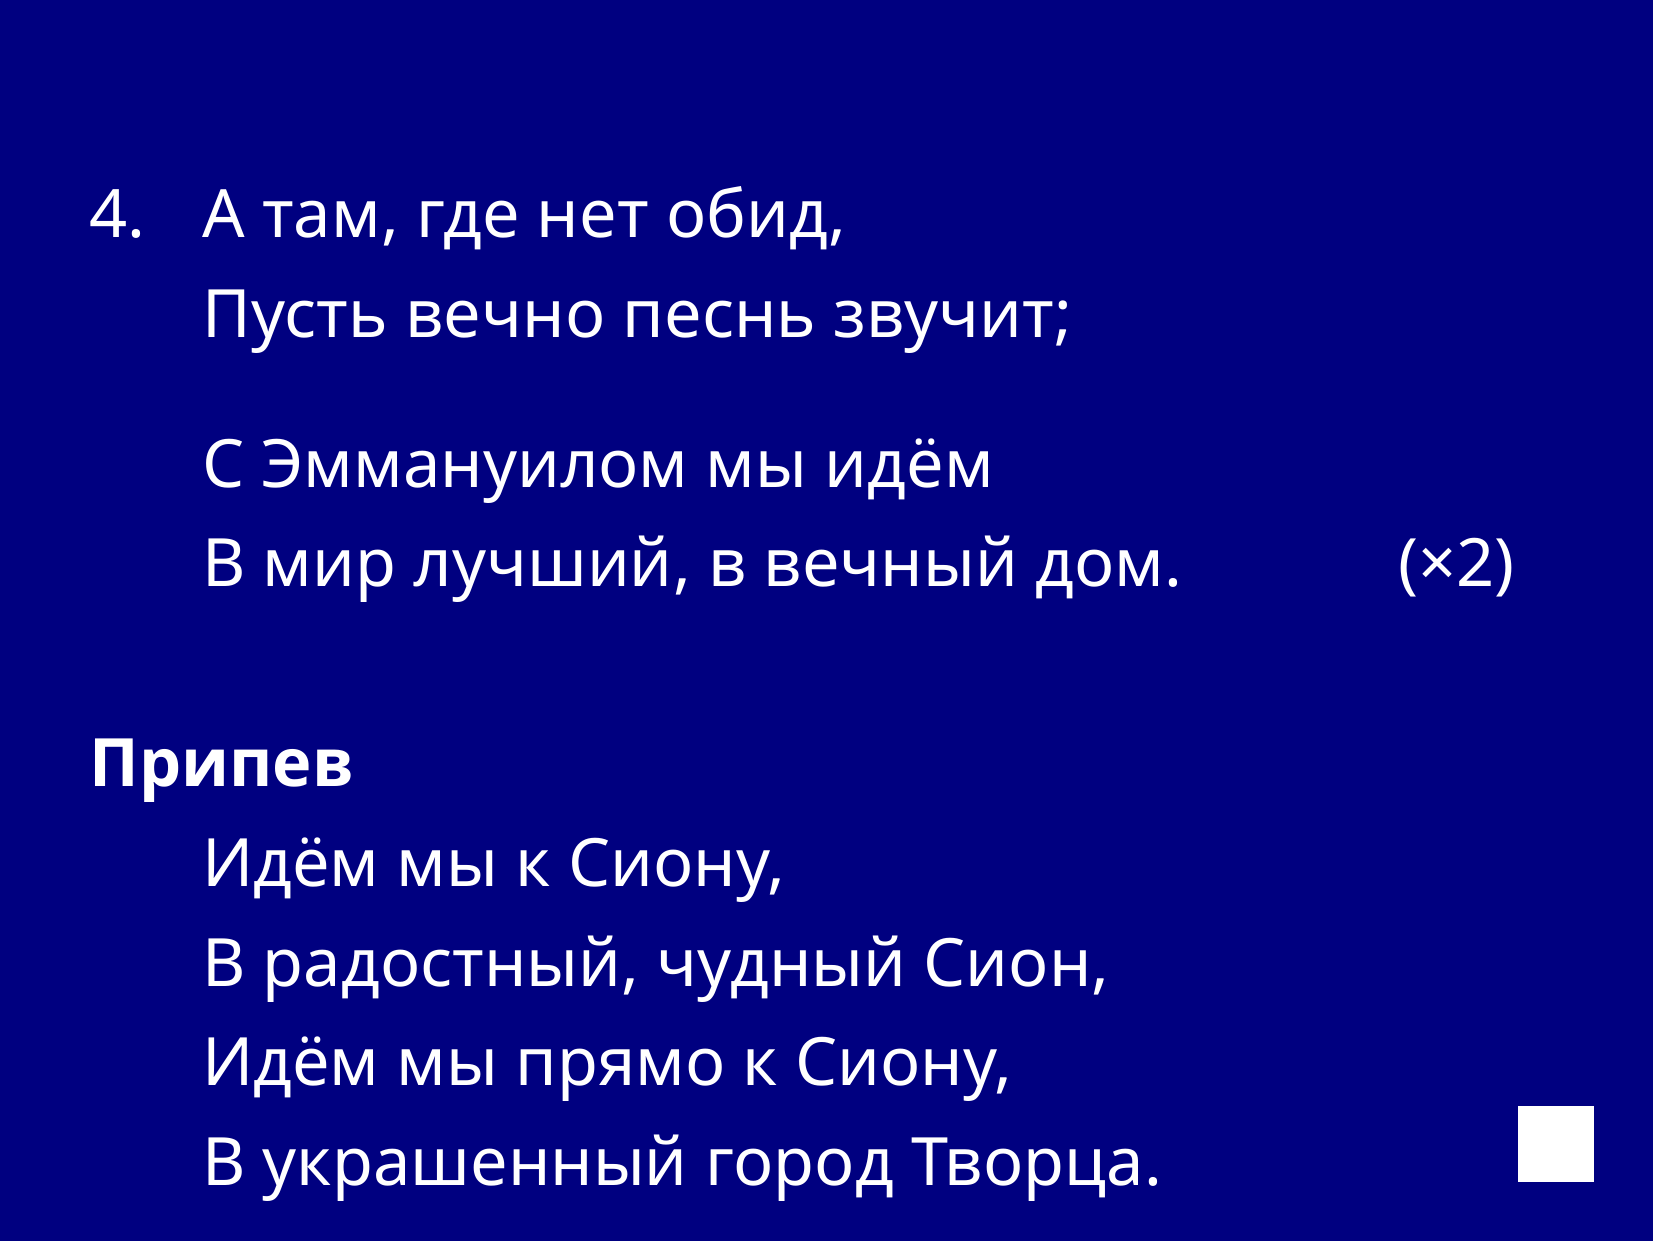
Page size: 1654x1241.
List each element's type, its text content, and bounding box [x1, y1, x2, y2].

text_box 4. А там, где нет обид, Пусть вечно песнь звучит; С Эммануилом мы идём В мир лучший, в вечный дом. (×2) Припев Идём мы к Сиону, В радостный, чудный Сион, Идём мы прямо к Сиону, В украшенный город Творца. [75, 150, 1576, 1163]
text_box [1518, 1106, 1594, 1182]
